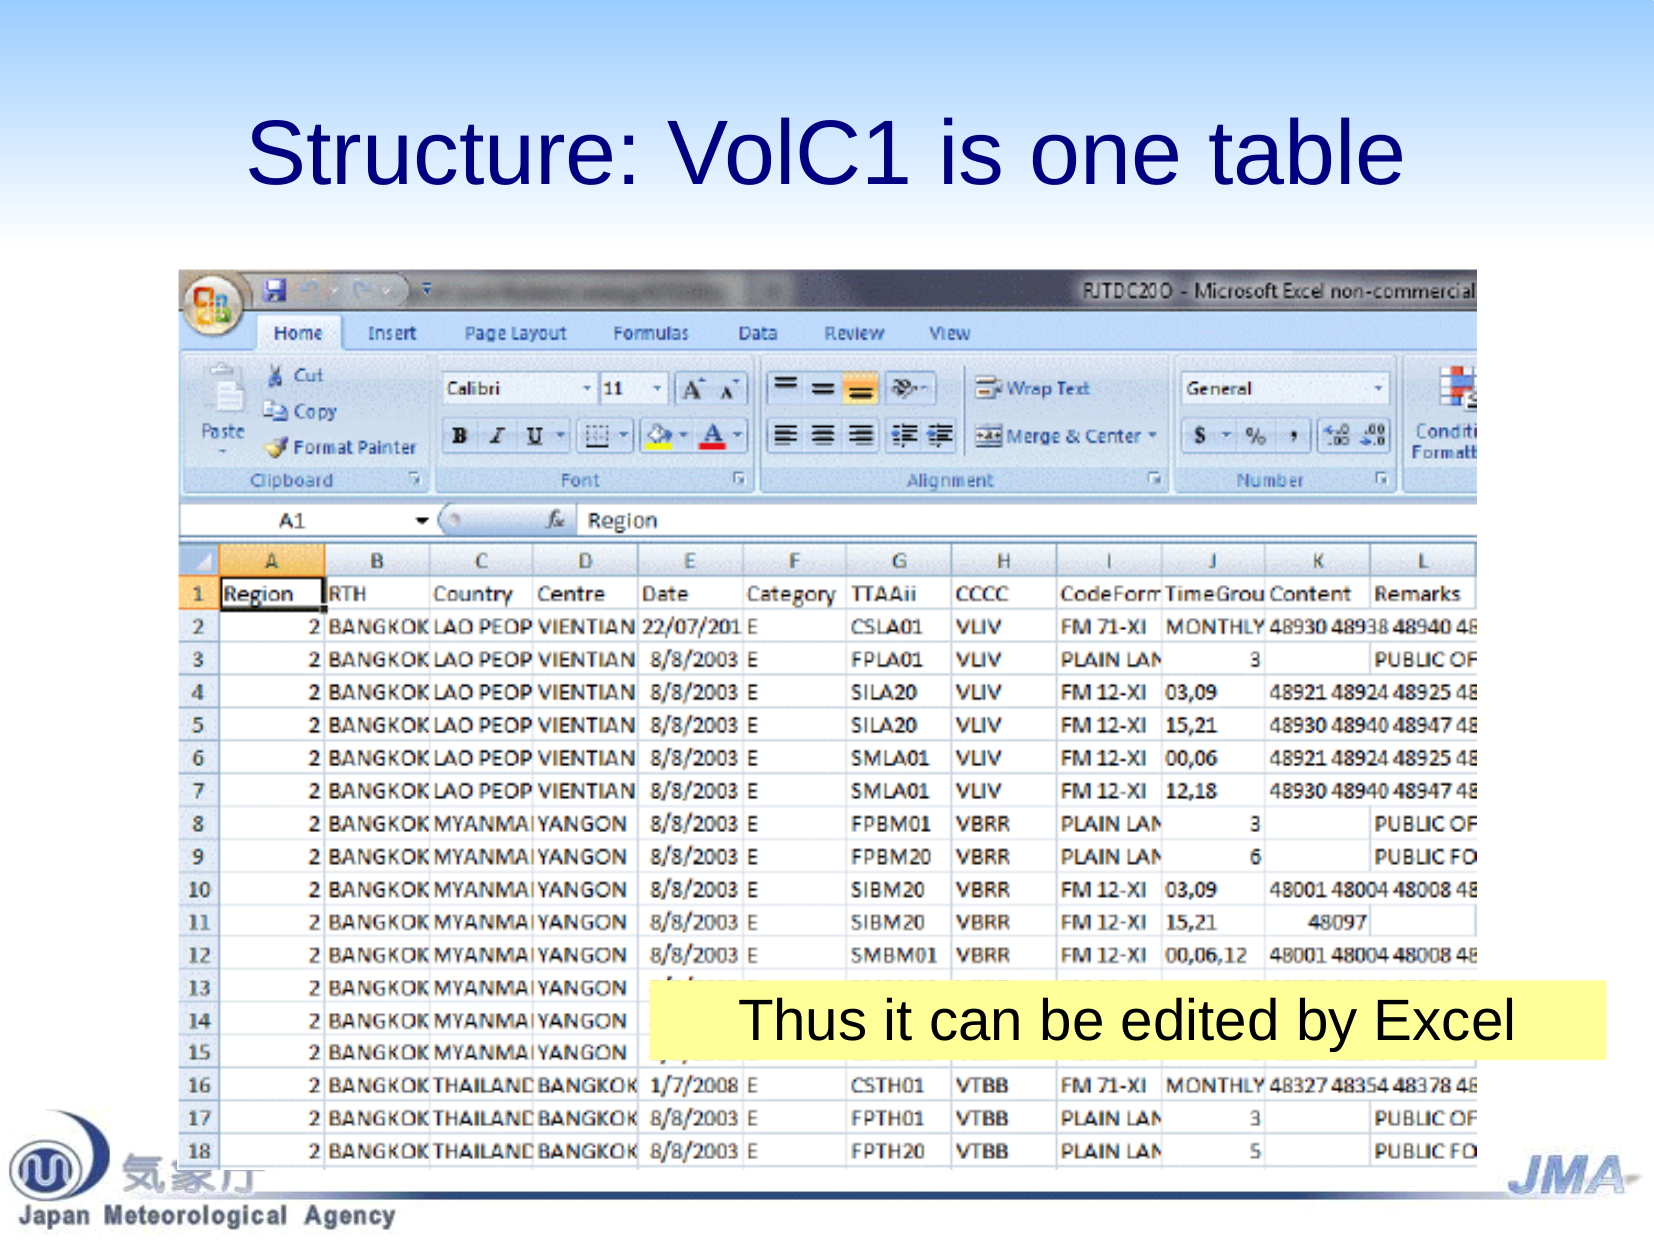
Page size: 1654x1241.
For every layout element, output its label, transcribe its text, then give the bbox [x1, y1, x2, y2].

text_box Thus it can be edited by Excel [649, 980, 1607, 1060]
picture [1, 268, 1654, 1241]
title Structure: VolC1 is one table [82, 49, 1571, 257]
